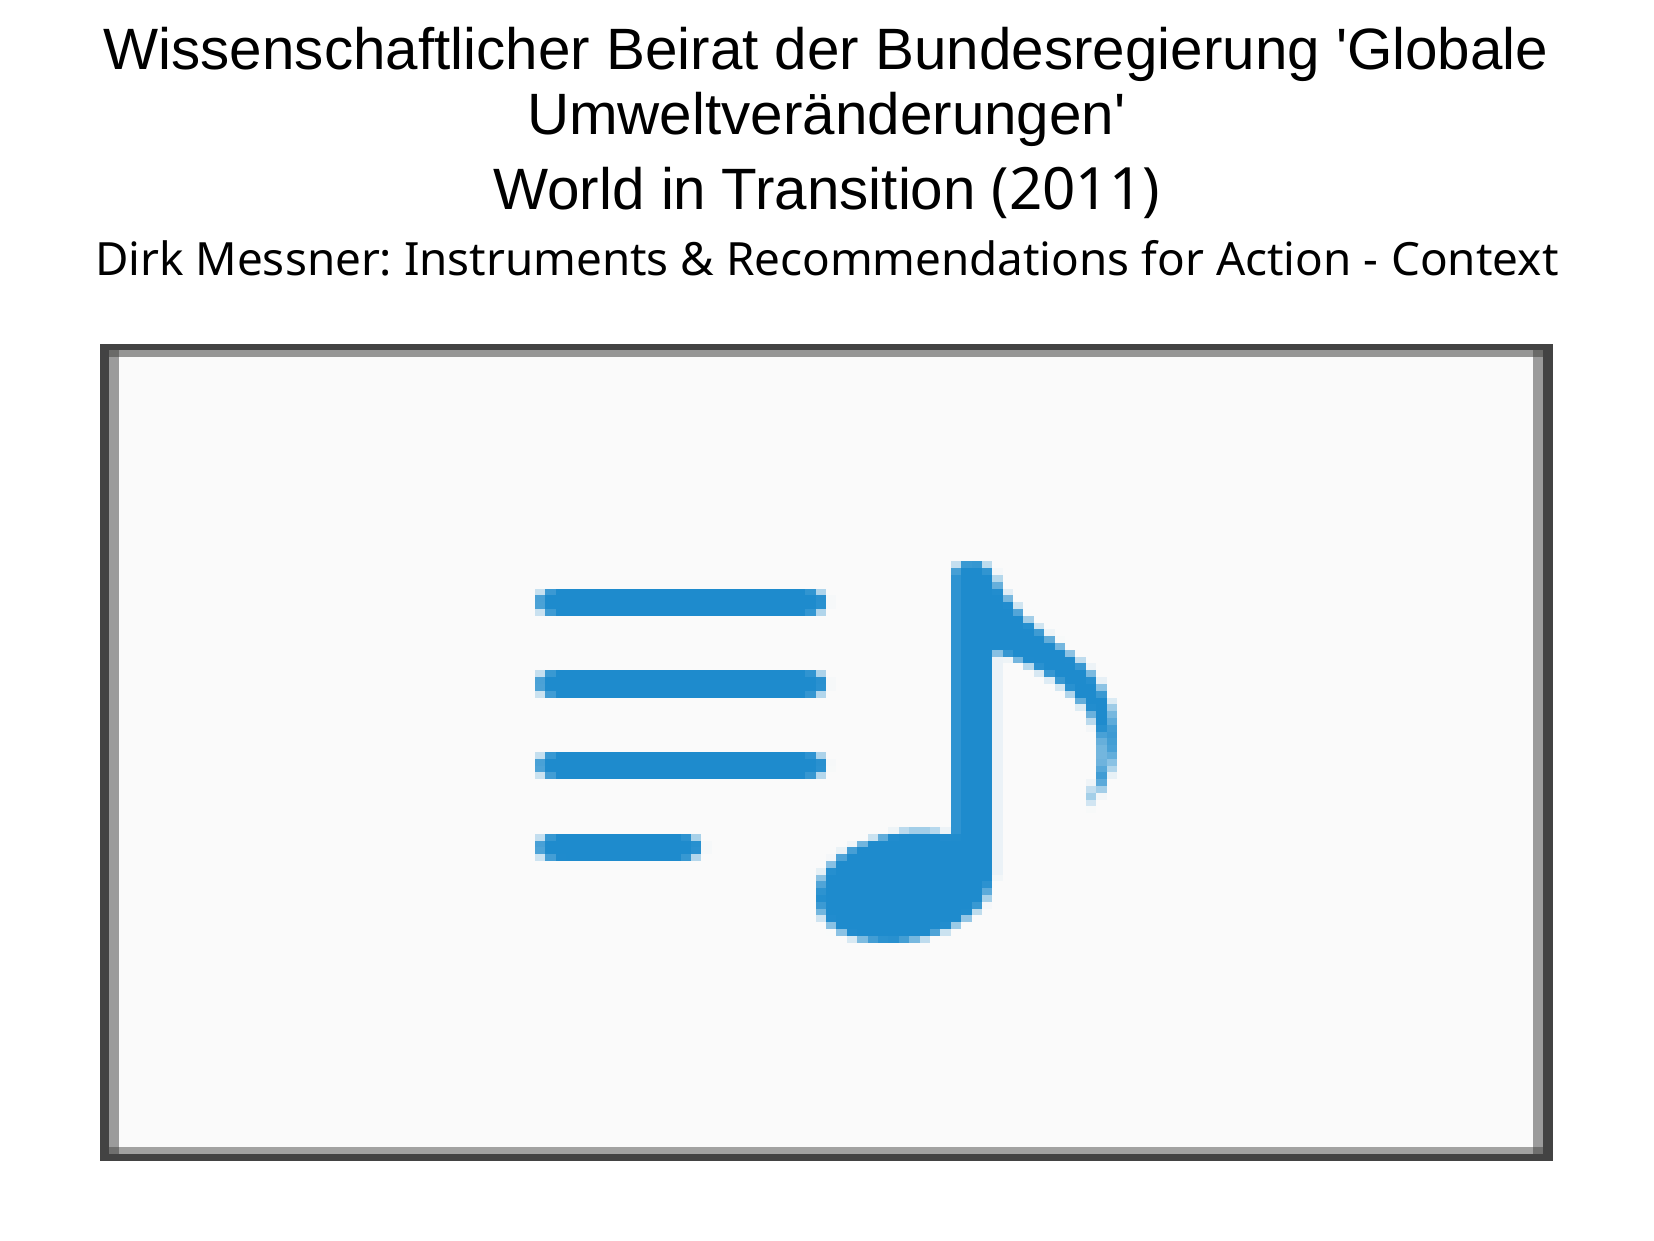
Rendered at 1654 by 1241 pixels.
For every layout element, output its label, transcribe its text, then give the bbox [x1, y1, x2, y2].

text_box [99, 343, 1555, 1162]
title Wissenschaftlicher Beirat der Bundesregierung 'Globale Umweltveränderungen' World in Transition (2011) Dirk Messner: Instruments & Recommendations for Action - Context [82, 16, 1571, 330]
